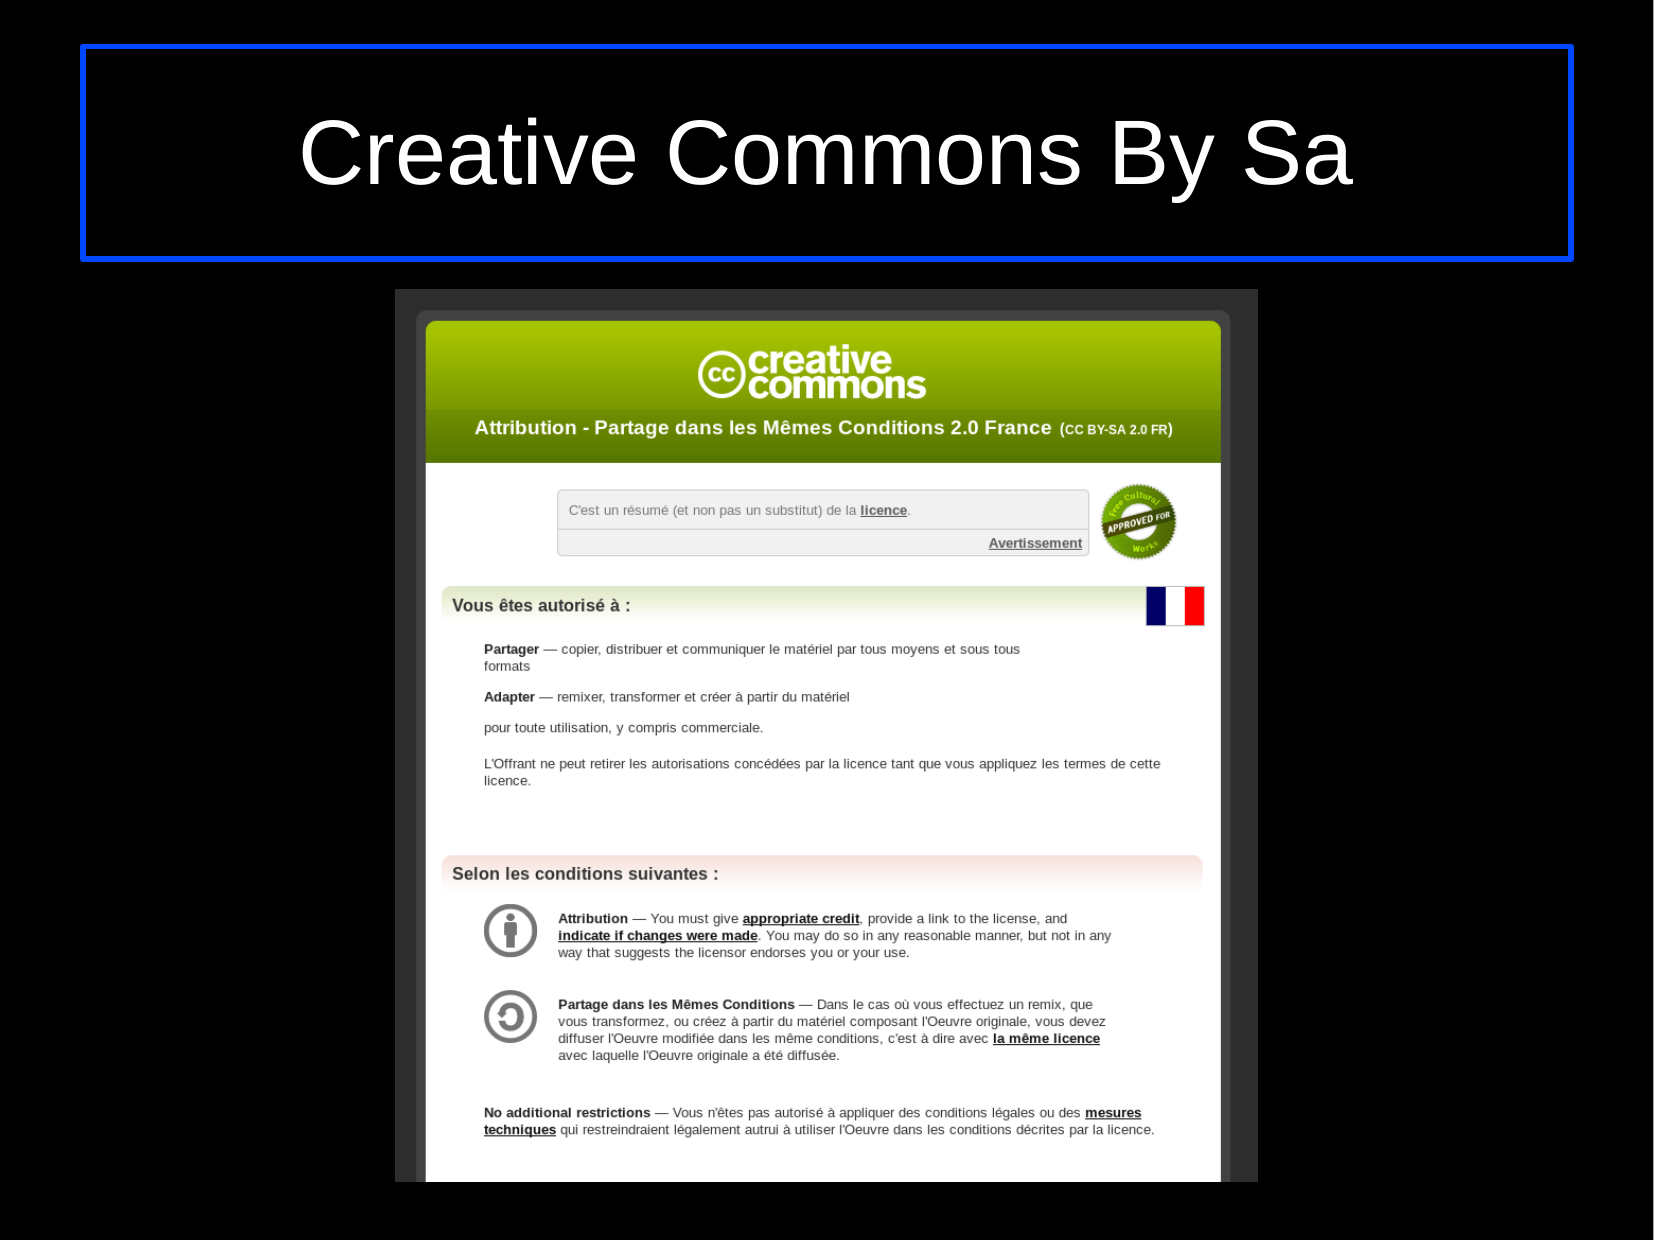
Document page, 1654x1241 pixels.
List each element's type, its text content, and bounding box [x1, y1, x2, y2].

title Creative Commons By Sa [82, 46, 1571, 260]
picture [395, 289, 1258, 1182]
